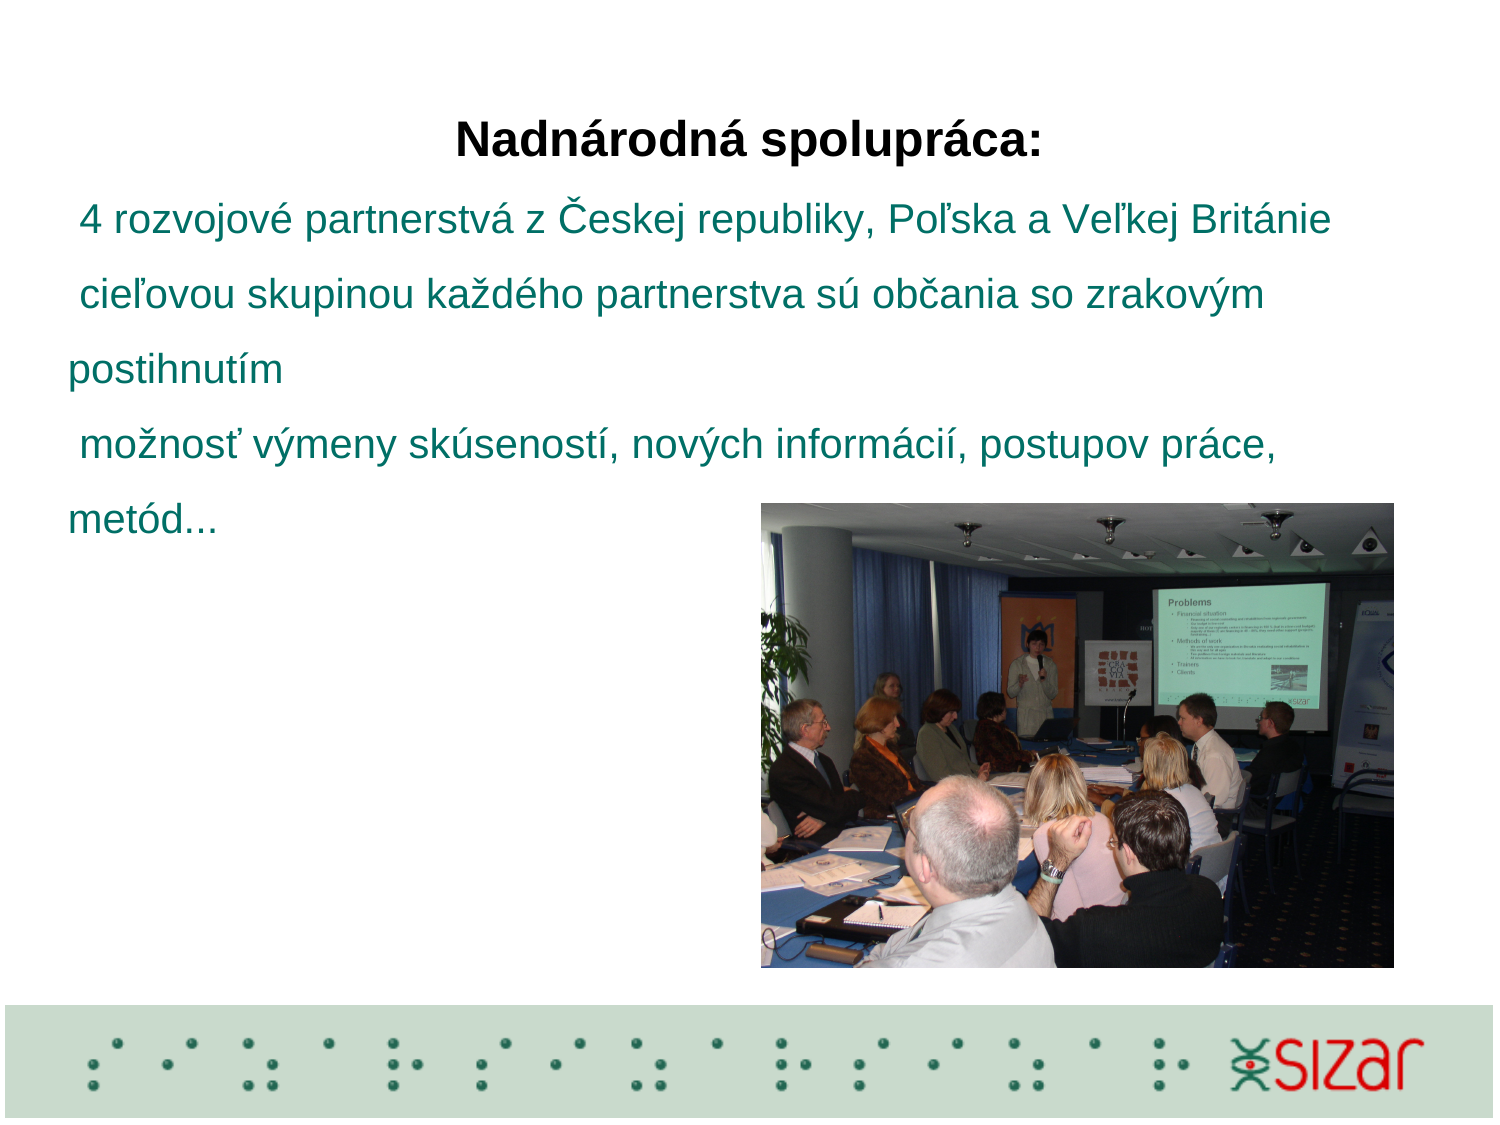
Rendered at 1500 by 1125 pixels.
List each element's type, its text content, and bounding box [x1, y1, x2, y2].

picture [761, 503, 1394, 968]
picture [5, 1005, 1493, 1118]
text_box Nadnárodná spolupráca: 4 rozvojové partnerstvá z Českej republiky, Poľska a Veľkej Británie cieľovou skupinou každého partnerstva sú občania so zrakovým postihnutím možnosť výmeny skúseností, nových informácií, postupov práce, metód... [53, 19, 1447, 550]
